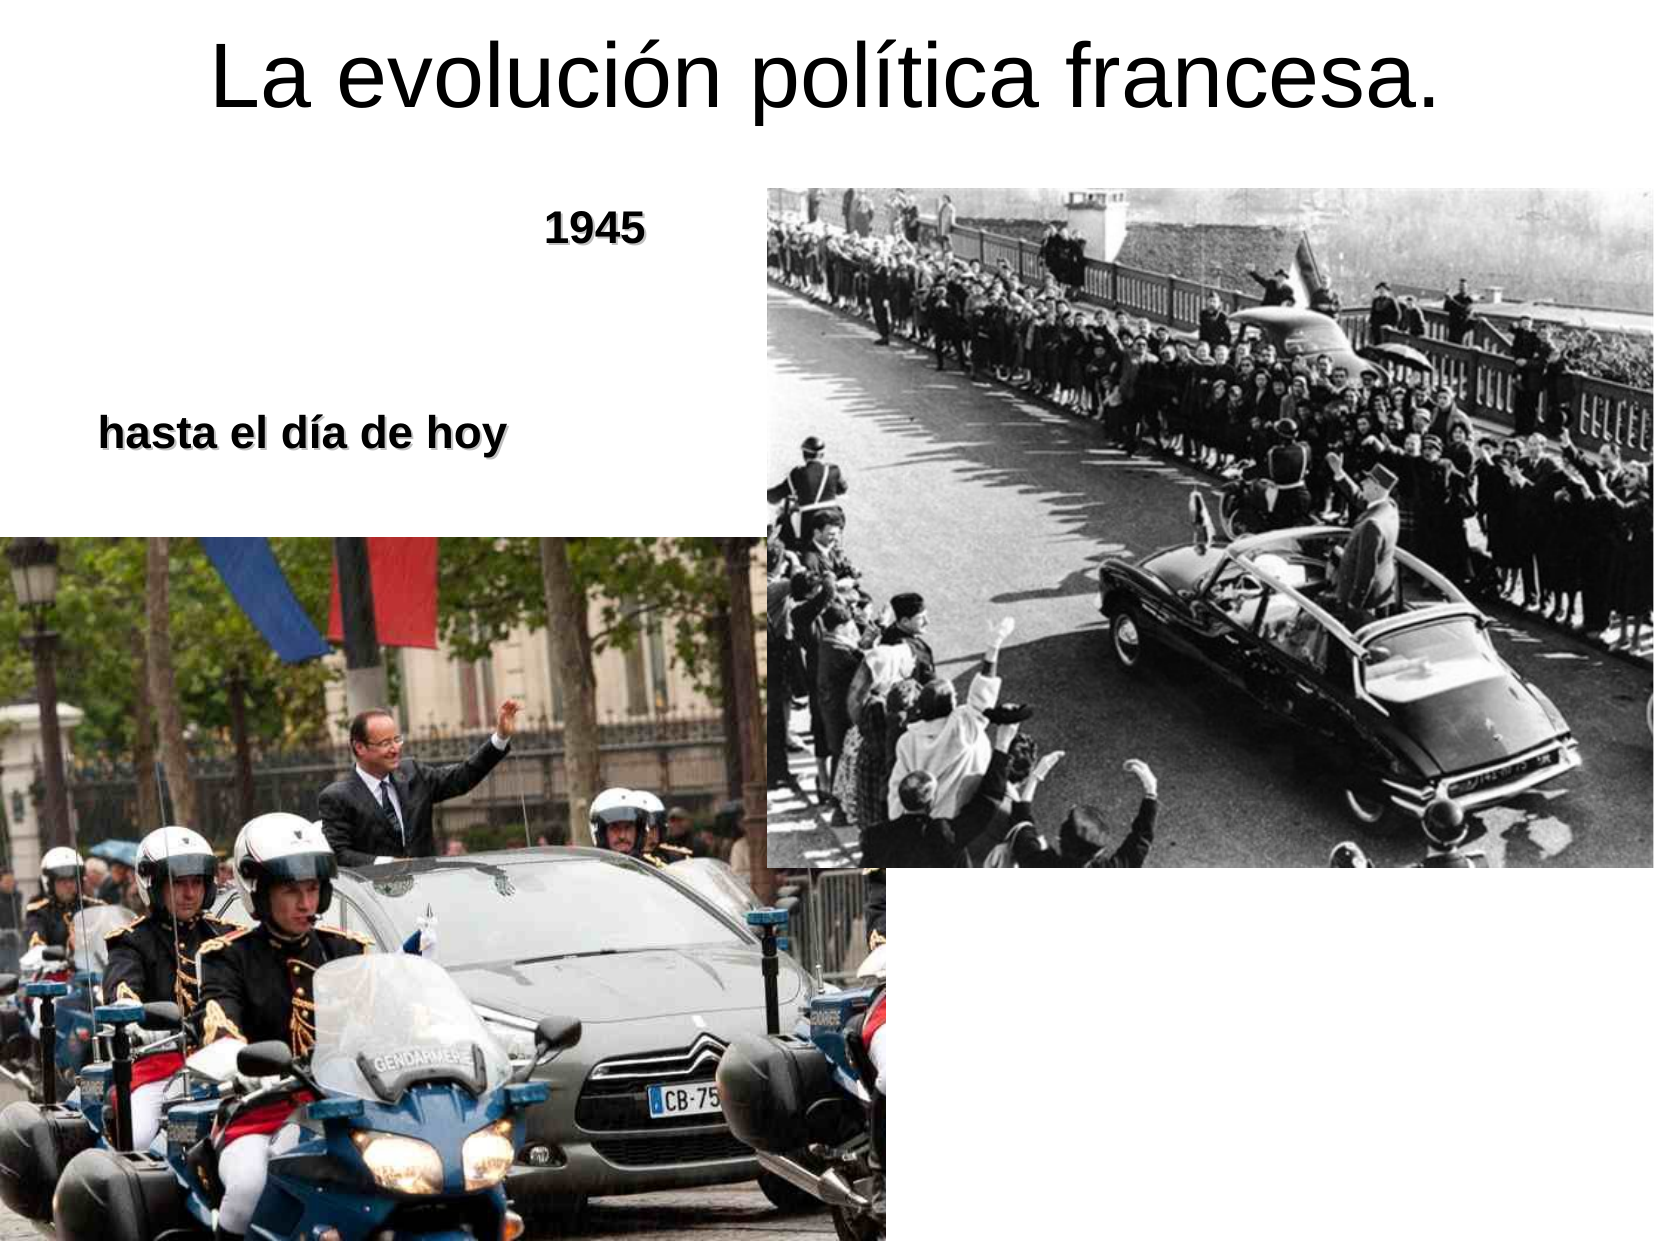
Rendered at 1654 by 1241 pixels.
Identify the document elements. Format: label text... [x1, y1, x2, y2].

text_box 1945 hasta el día de hoy [82, 194, 674, 524]
picture [0, 188, 1654, 1241]
title La evolución política francesa. [82, 0, 1571, 180]
